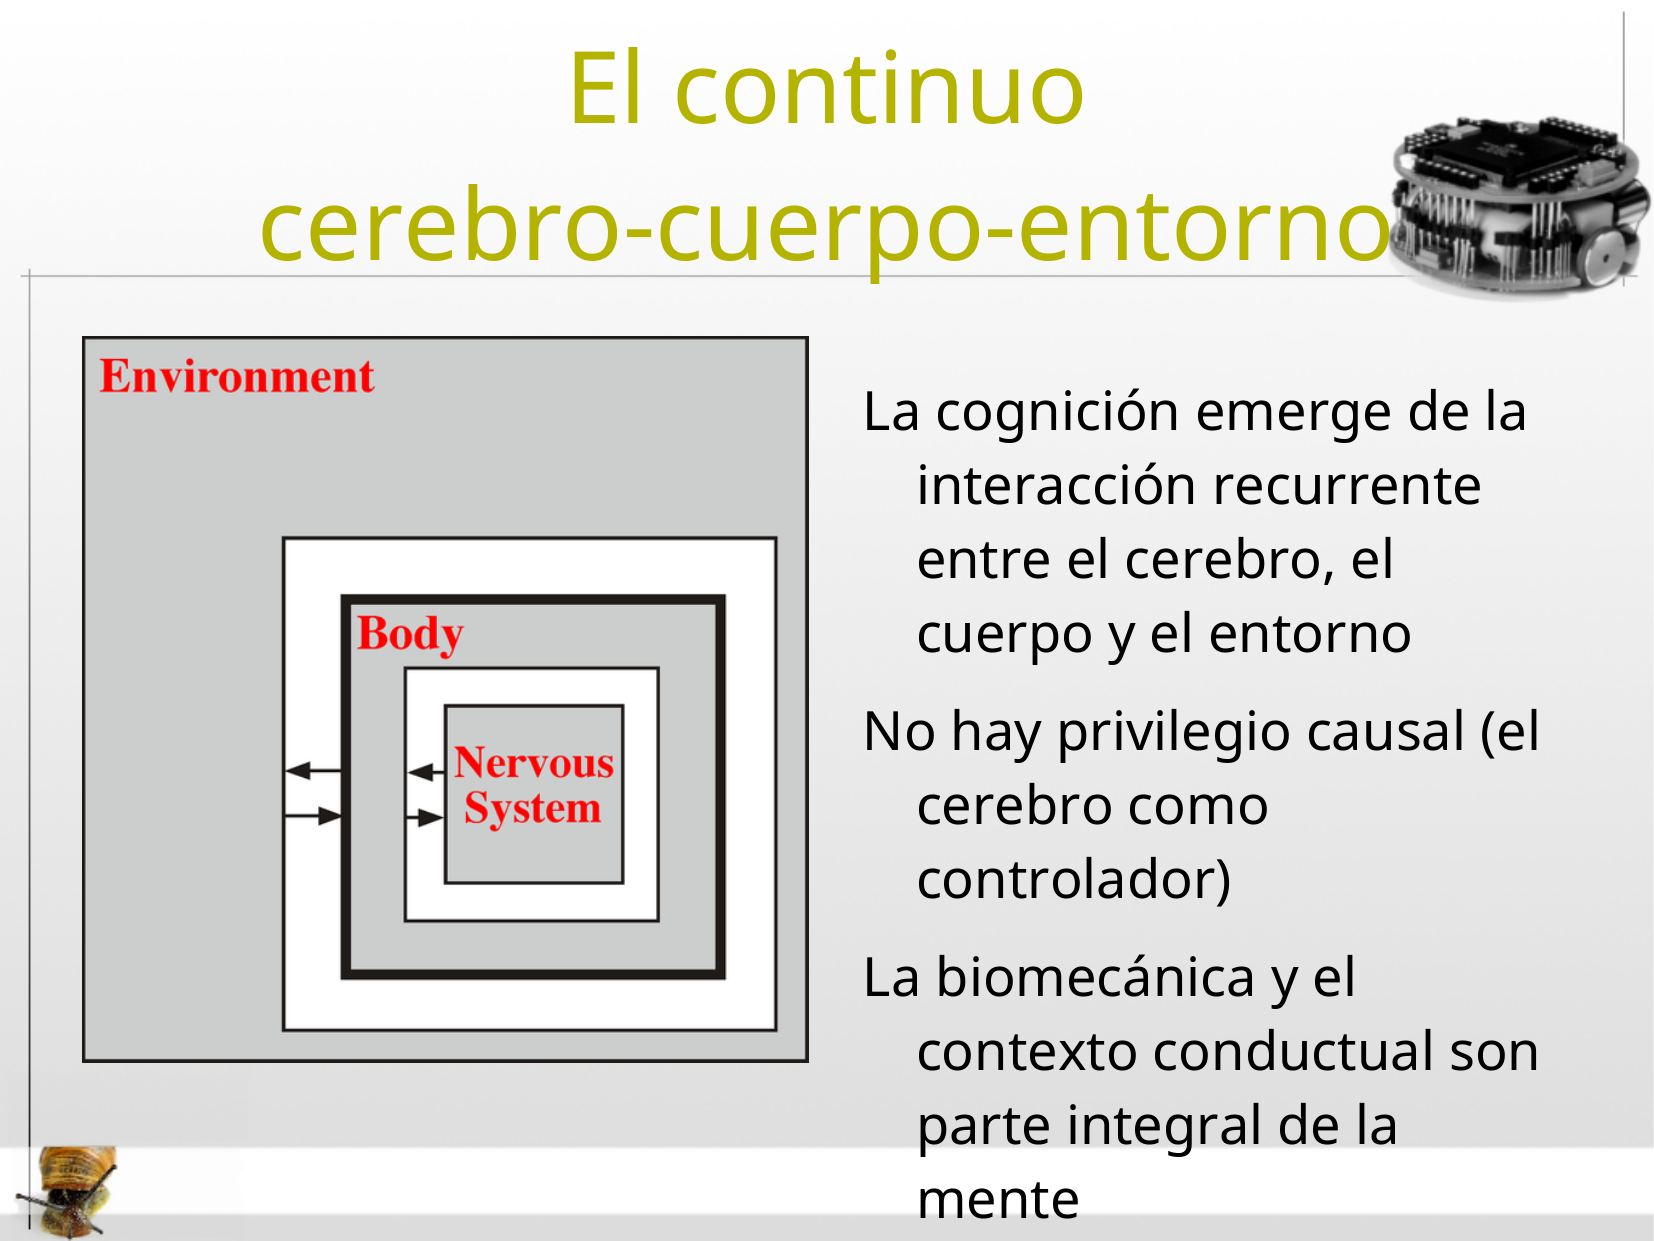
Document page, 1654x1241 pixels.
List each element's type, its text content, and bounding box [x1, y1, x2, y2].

list La cognición emerge de la interacción recurrente entre el cerebro, el cuerpo y el entorno No hay privilegio causal (el cerebro como controlador) La biomecánica y el contexto conductual son parte integral de la mente [845, 372, 1572, 1058]
picture [0, 0, 1654, 1241]
title El continuo cerebro-cuerpo-entorno [82, 40, 1571, 266]
